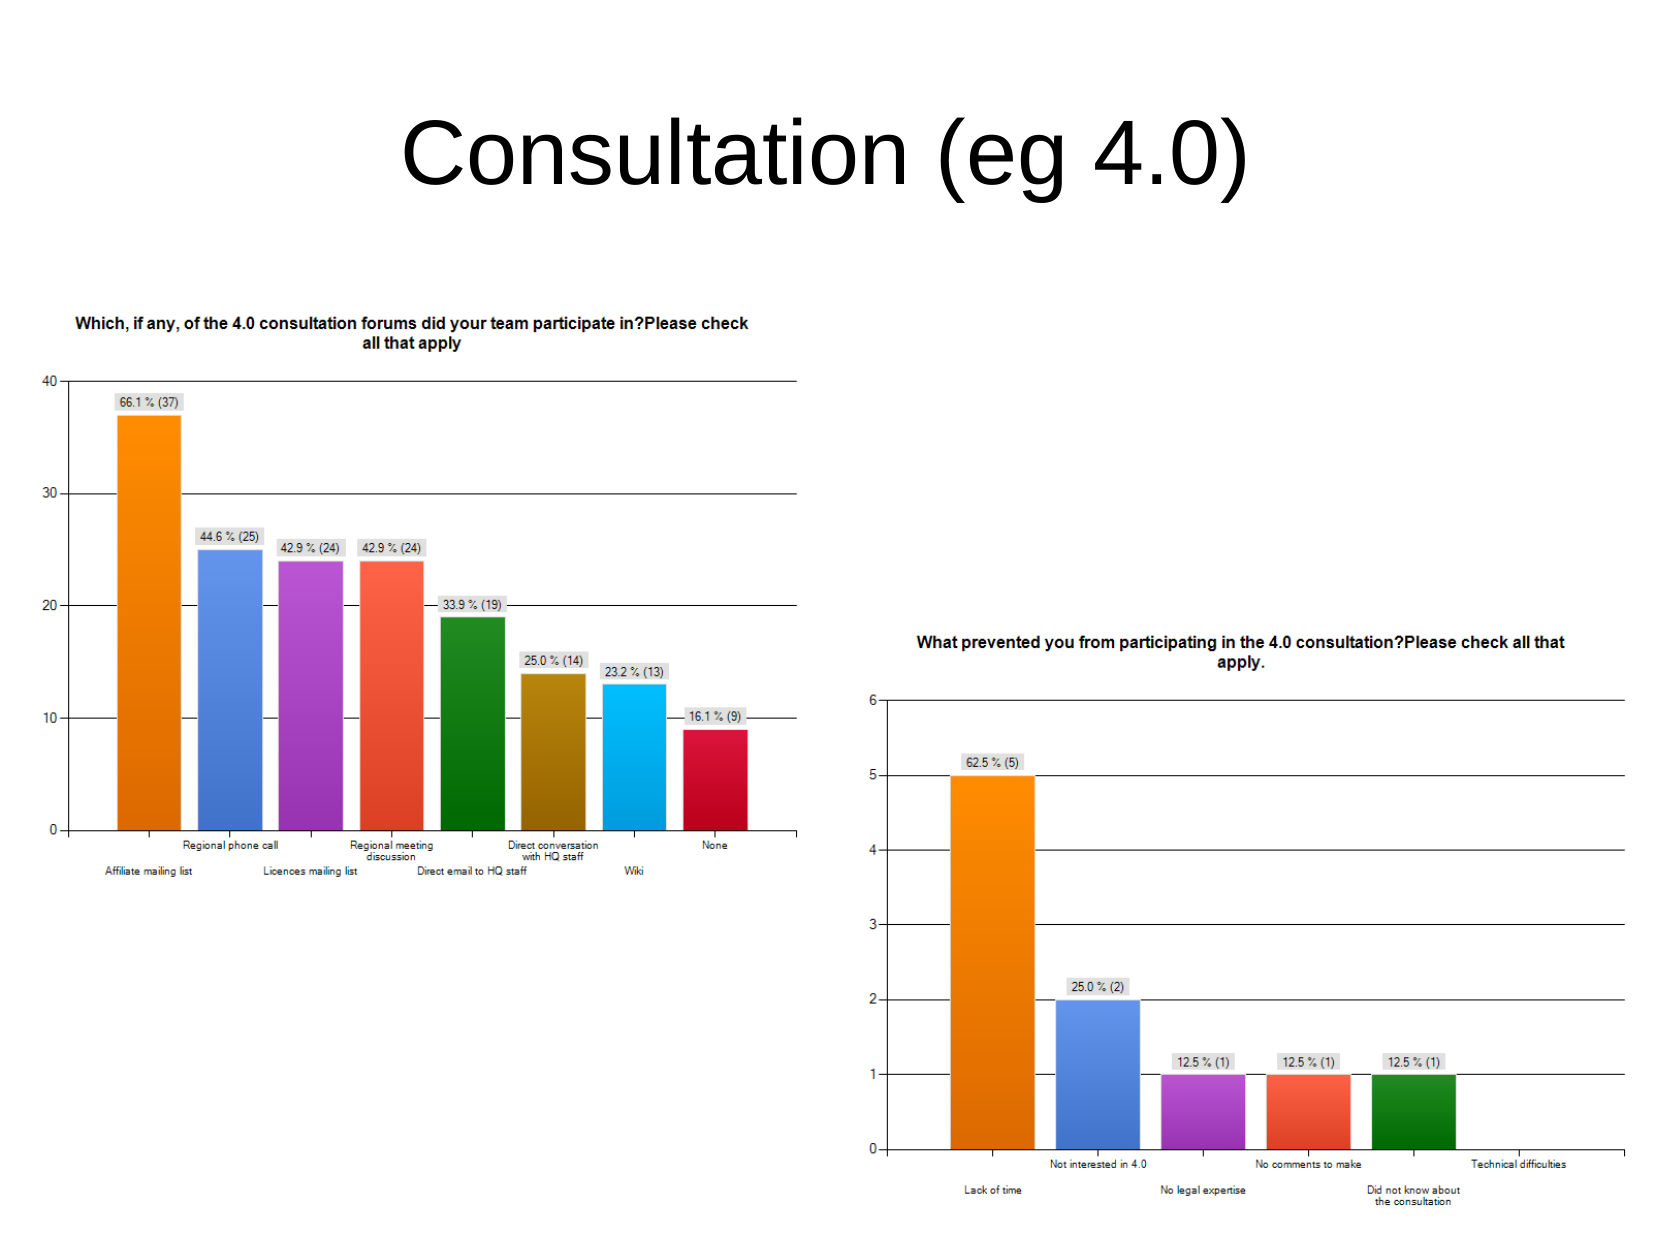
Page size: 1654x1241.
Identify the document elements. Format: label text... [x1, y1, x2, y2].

title Consultation (eg 4.0) [82, 49, 1571, 257]
picture [828, 614, 1654, 1234]
picture [0, 295, 826, 915]
